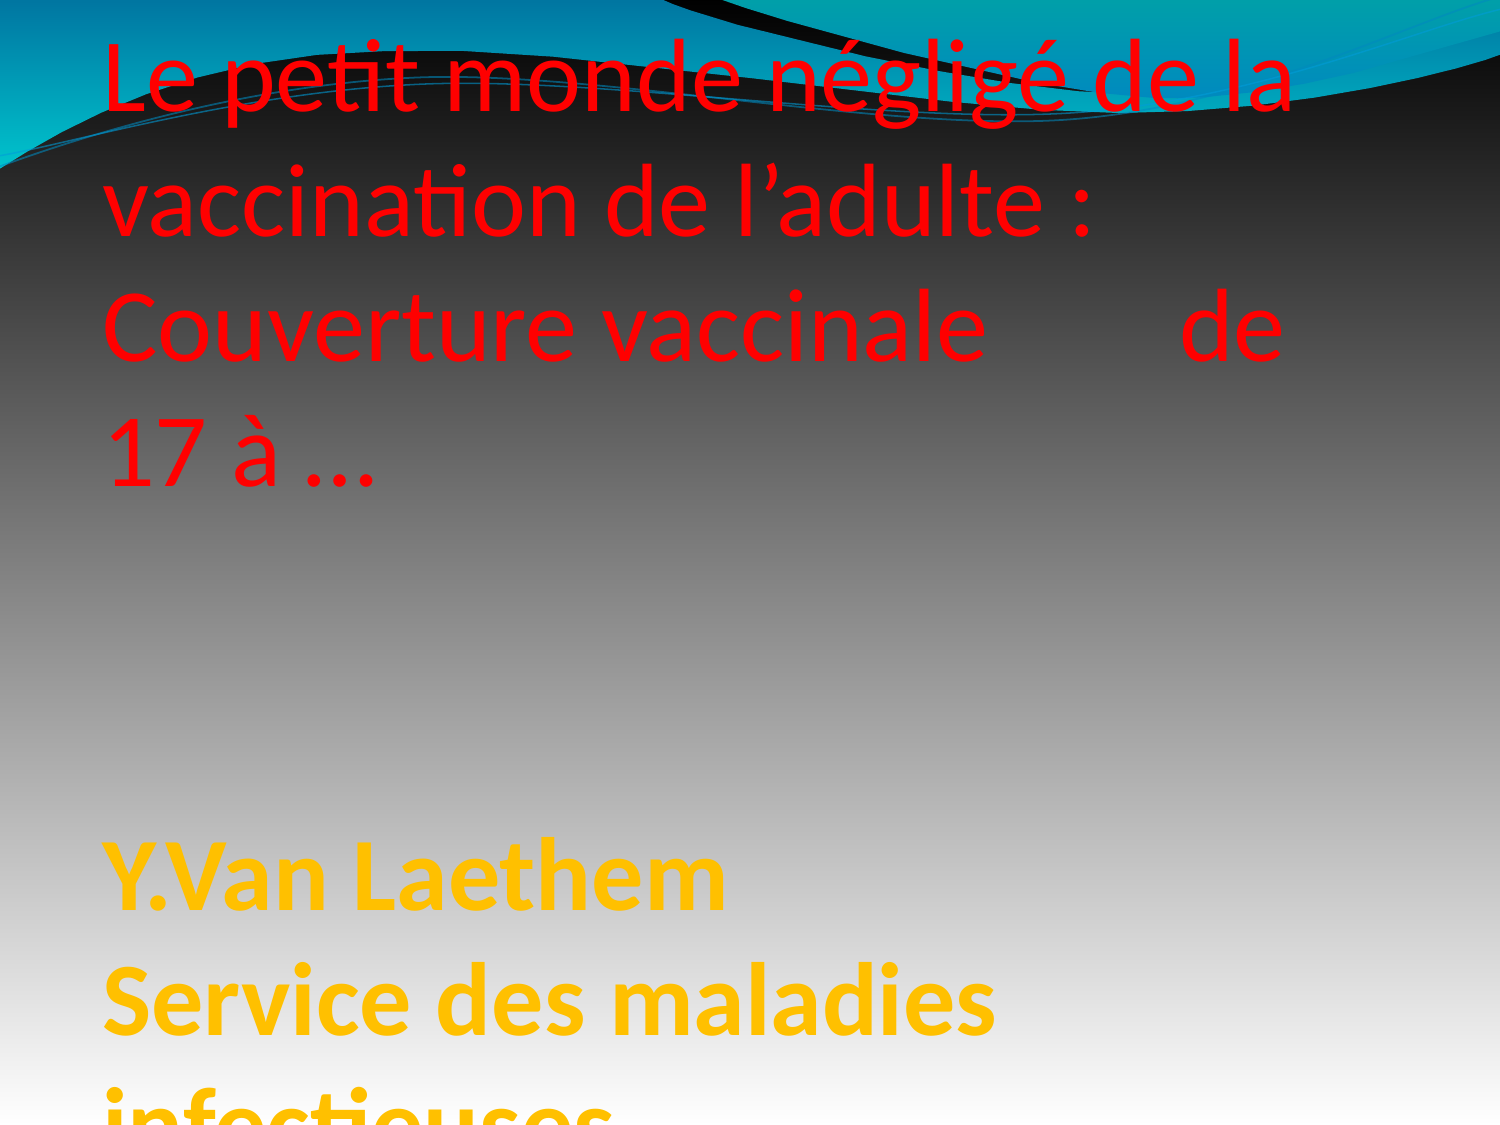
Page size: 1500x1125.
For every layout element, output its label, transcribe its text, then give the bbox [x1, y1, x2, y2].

title Le petit monde négligé de la vaccination de l’adulte : Couverture vaccinale de 17 à … [87, 0, 1376, 787]
subtitle Y.Van Laethem Service des maladies infectieuses CHU St Pierre [87, 798, 1376, 1094]
